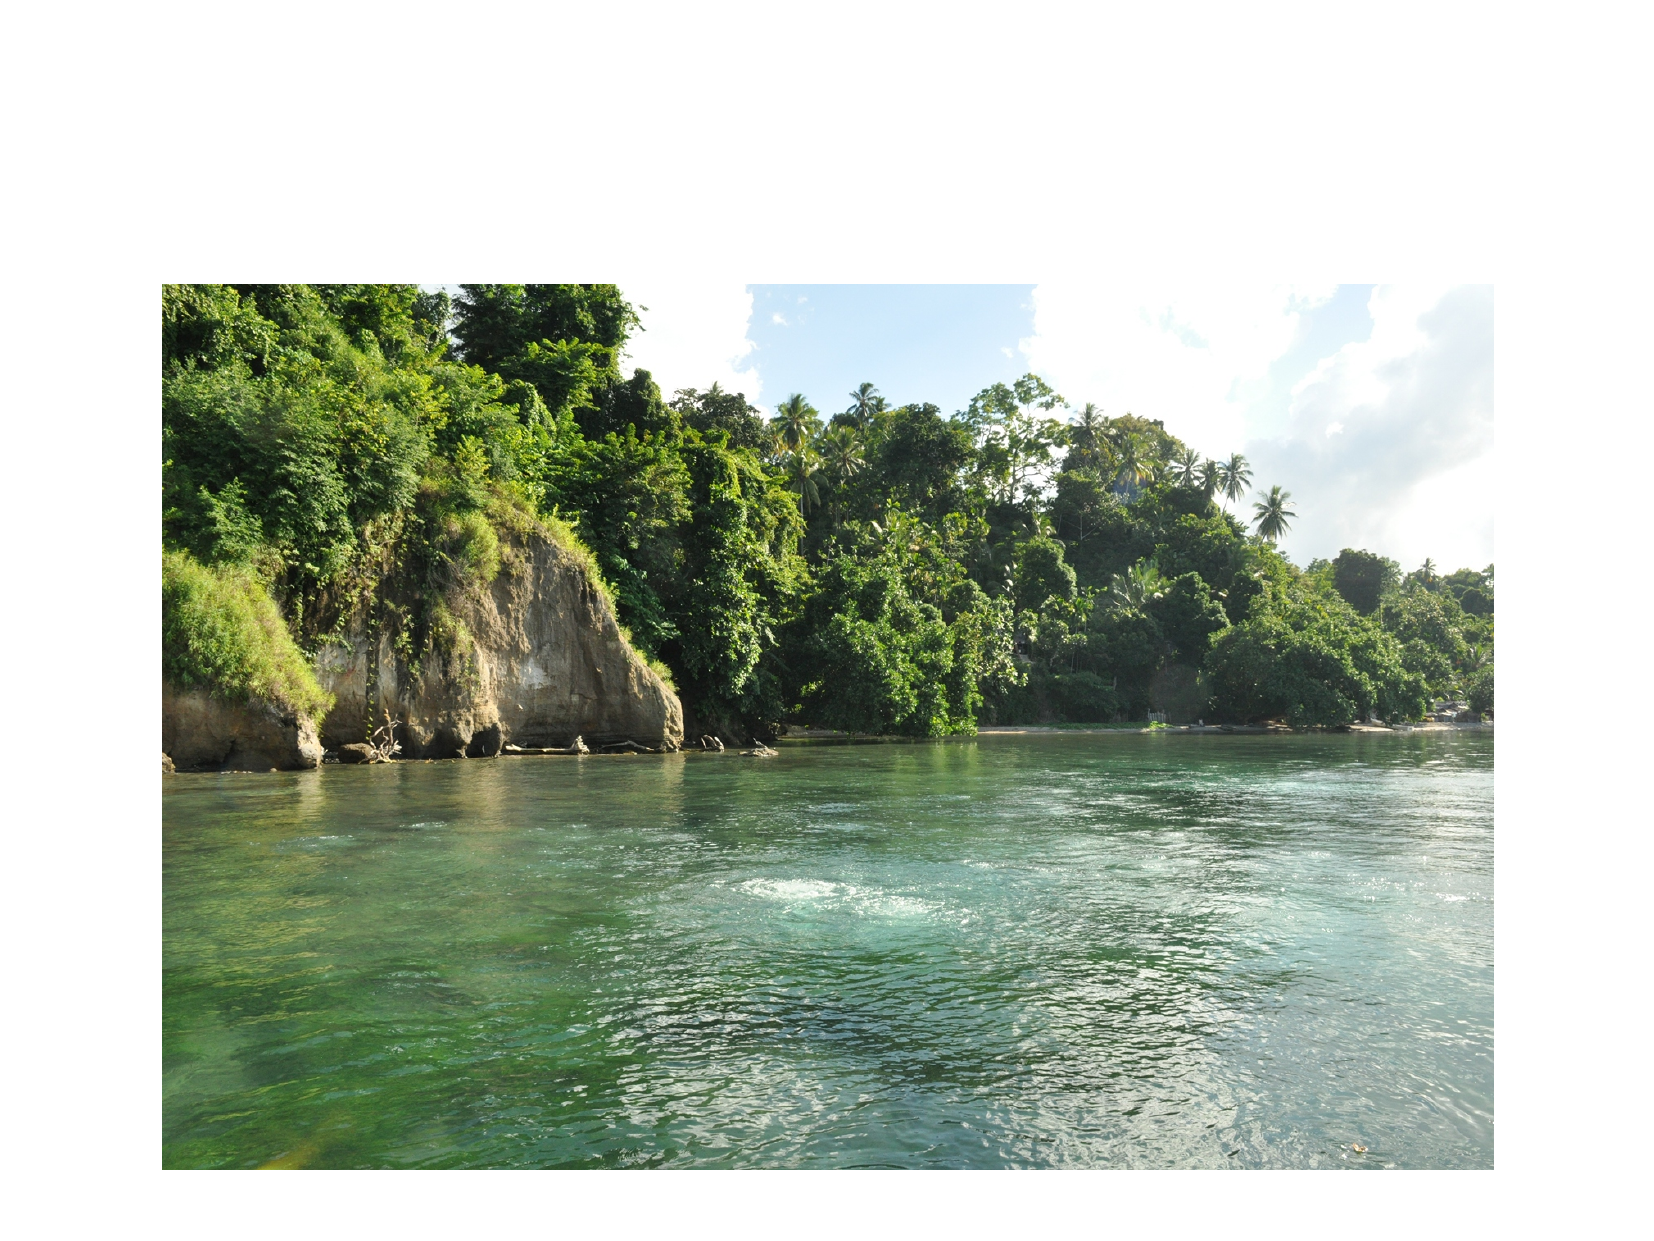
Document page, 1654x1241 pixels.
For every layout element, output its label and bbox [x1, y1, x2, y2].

picture [162, 284, 1494, 1170]
